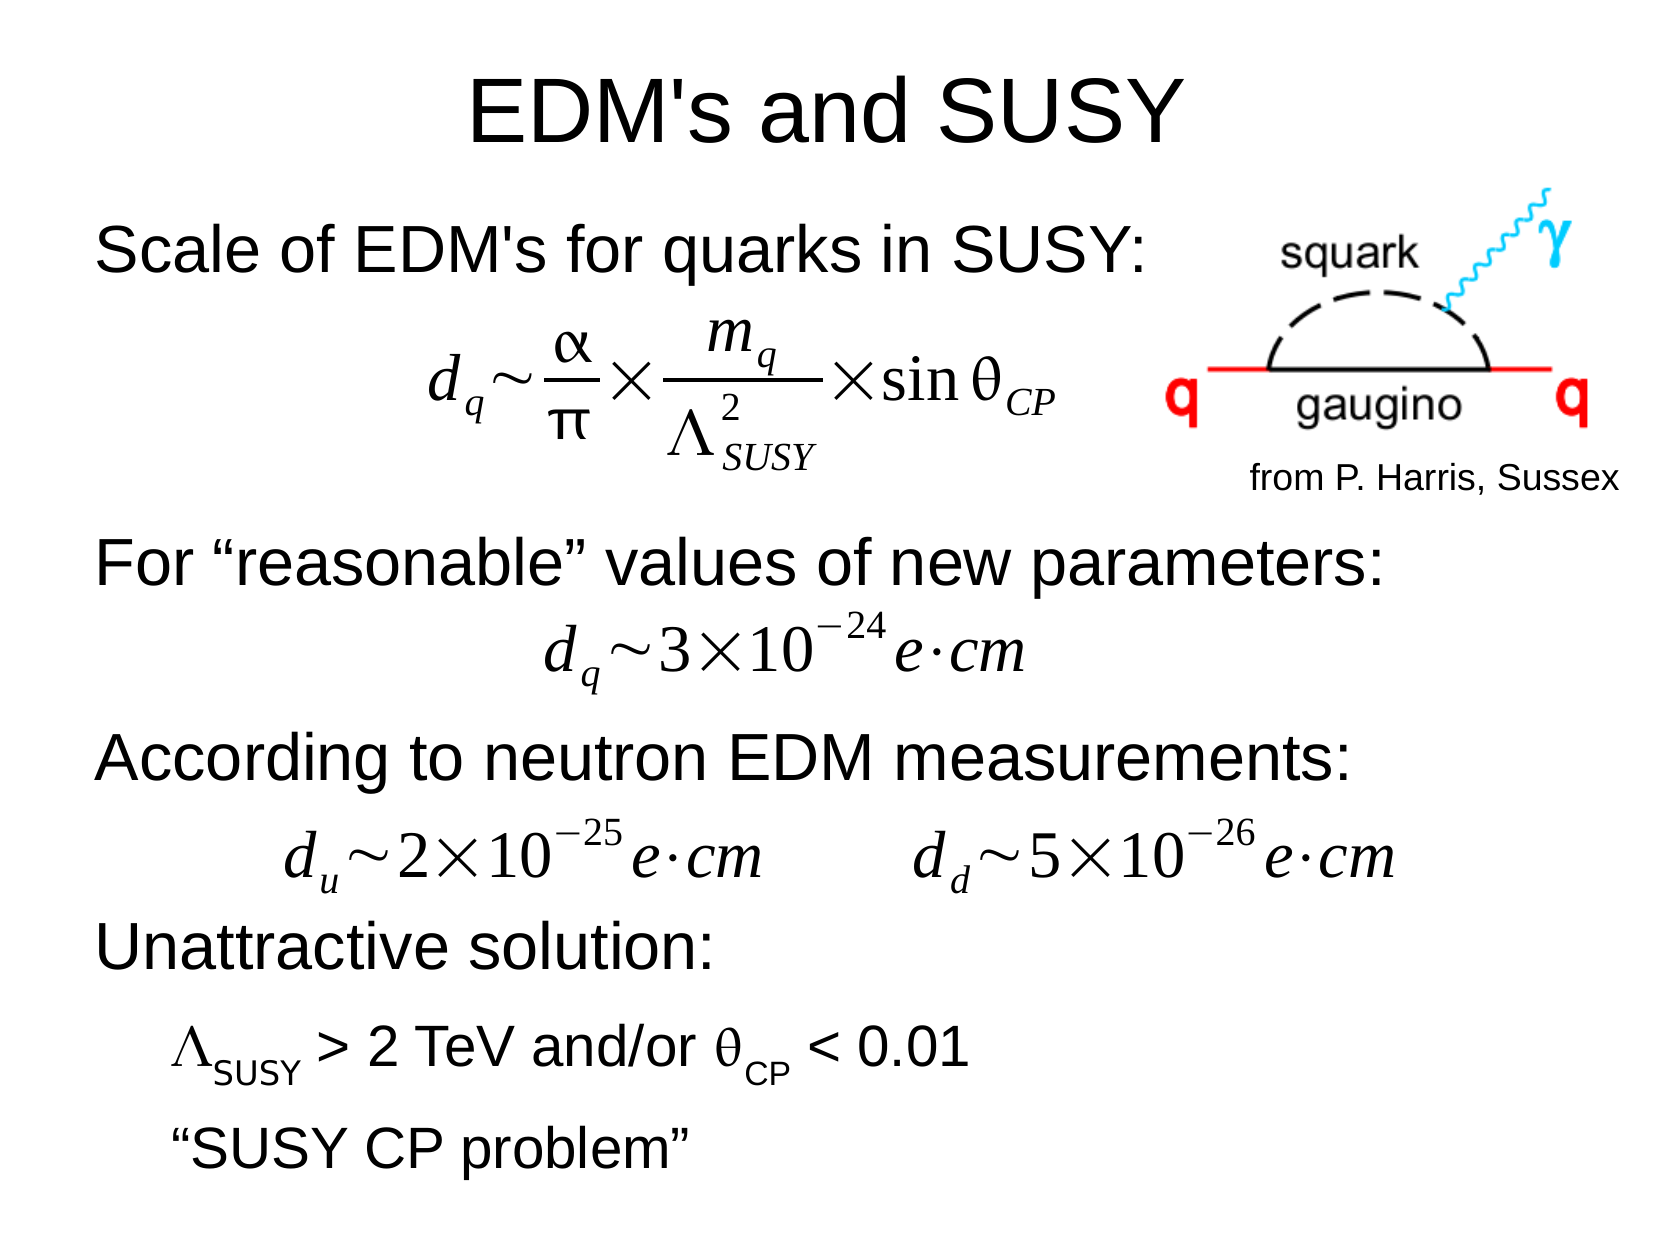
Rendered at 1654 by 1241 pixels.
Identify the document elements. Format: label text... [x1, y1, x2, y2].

list Unattractive solution: SUSY > 2 TeV and/or CP < 0.01 “SUSY CP problem” [76, 909, 1536, 1203]
text_box from P. Harris, Sussex [1234, 448, 1634, 511]
chart [419, 292, 1062, 479]
list For “reasonable” values of new parameters: [76, 525, 1536, 609]
title EDM's and SUSY [82, 50, 1571, 172]
picture [1133, 185, 1608, 438]
chart [535, 609, 1034, 696]
list According to neutron EDM measurements: [76, 720, 1536, 804]
list Scale of EDM's for quarks in SUSY: [76, 212, 1241, 296]
chart [275, 809, 1403, 903]
